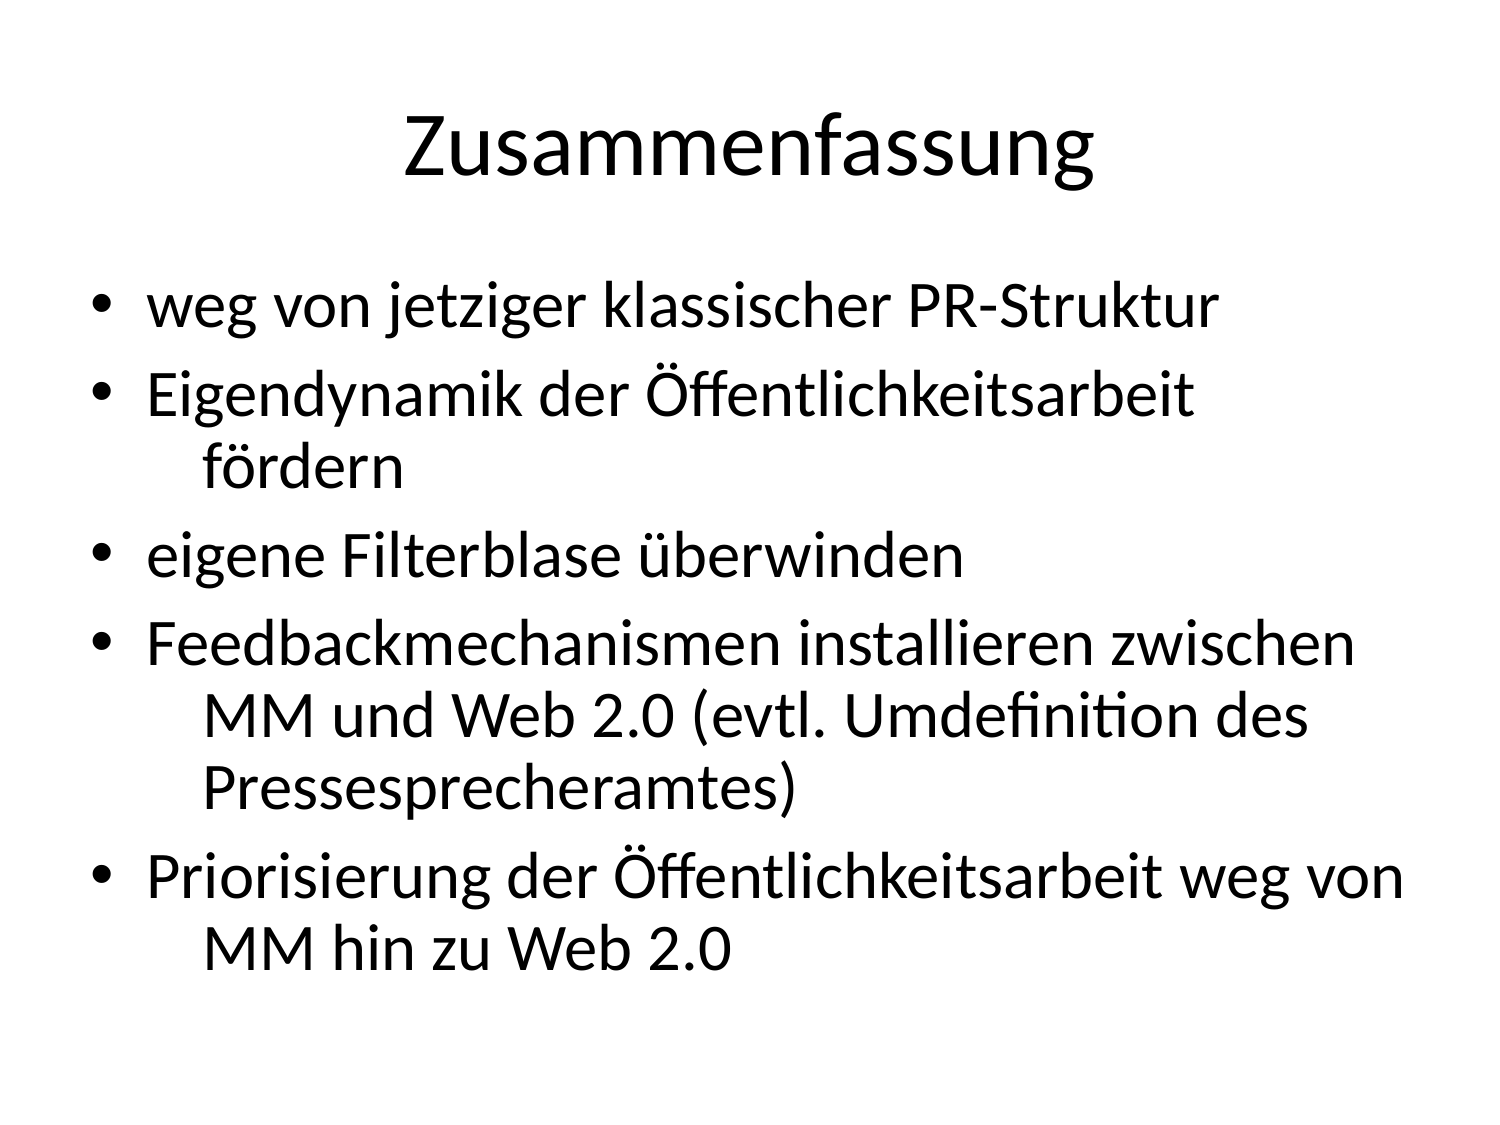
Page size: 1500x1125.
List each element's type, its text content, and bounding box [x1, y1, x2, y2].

title Zusammenfassung [75, 45, 1426, 233]
list weg von jetziger klassischer PR-Struktur Eigendynamik der Öffentlichkeitsarbeit fördern eigene Filterblase überwinden Feedbackmechanismen installieren zwischen MM und Web 2.0 (evtl. Umdefinition des Pressesprecheramtes) Priorisierung der Öffentlichkeitsarbeit weg von MM hin zu Web 2.0 [75, 262, 1426, 1005]
